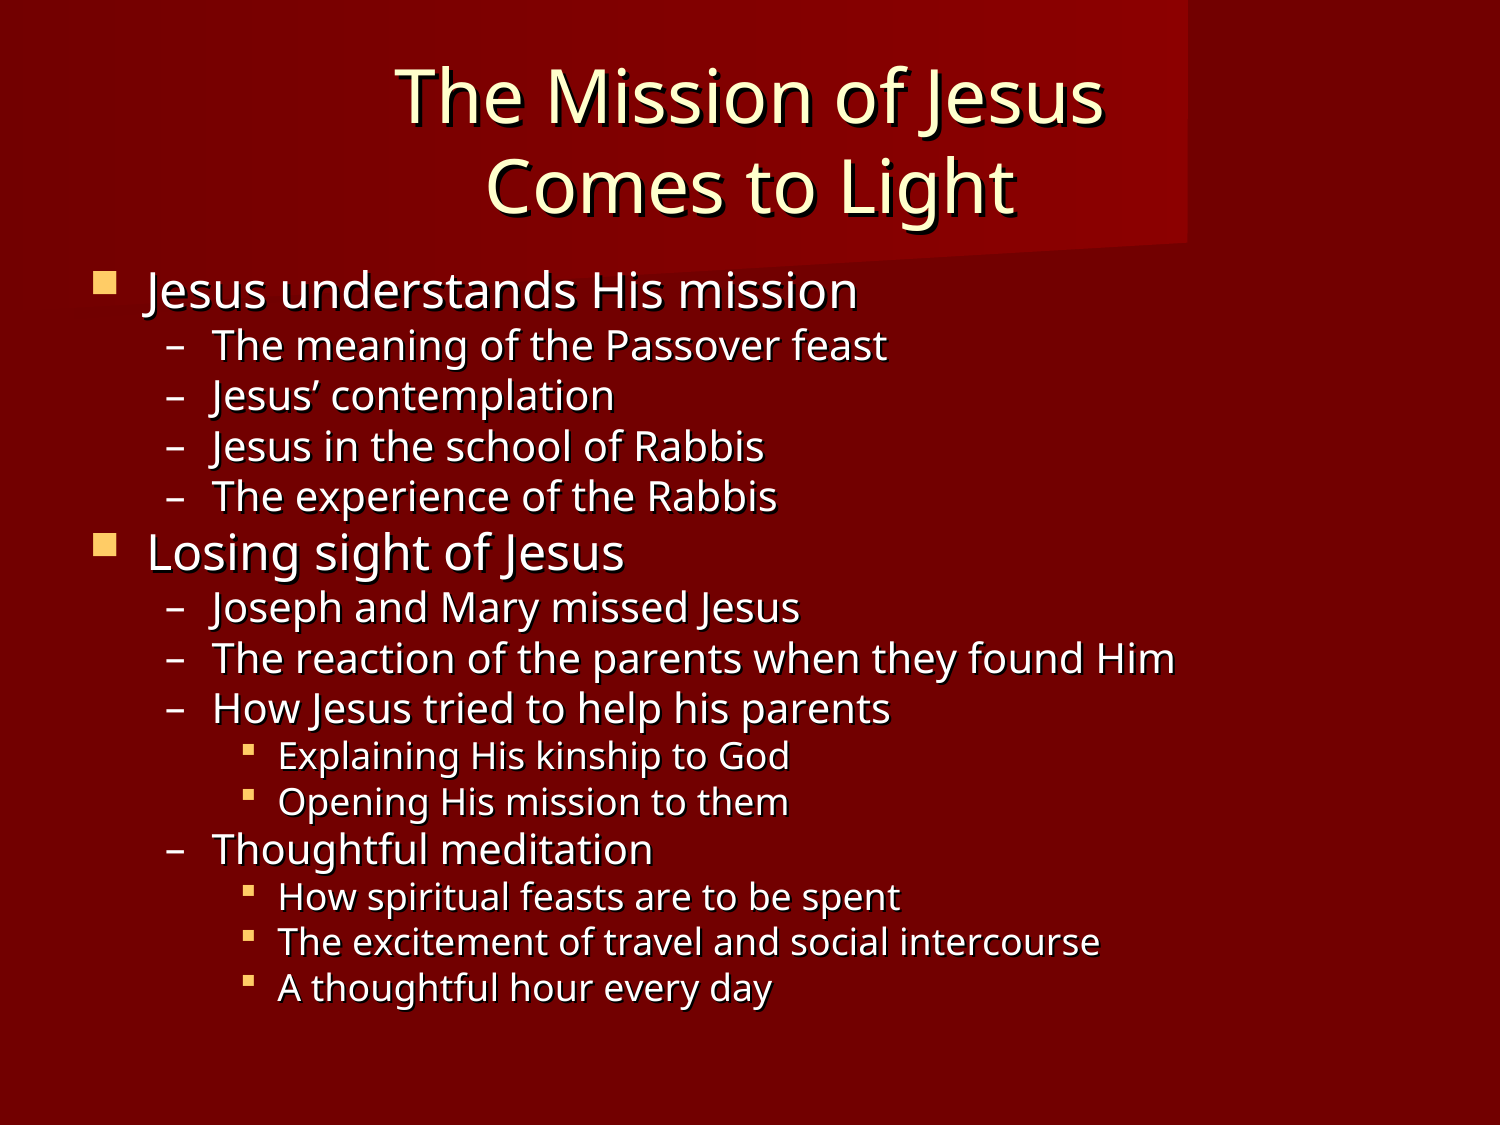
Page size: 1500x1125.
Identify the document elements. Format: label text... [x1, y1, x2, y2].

list Jesus understands His mission The meaning of the Passover feast Jesus’ contemplation Jesus in the school of Rabbis The experience of the Rabbis Losing sight of Jesus Joseph and Mary missed Jesus The reaction of the parents when they found Him How Jesus tried to help his parents Explaining His kinship to God Opening His mission to them Thoughtful meditation How spiritual feasts are to be spent The excitement of travel and social intercourse A thoughtful hour every day [75, 262, 1426, 1035]
title The Mission of Jesus Comes to Light [75, 41, 1426, 237]
